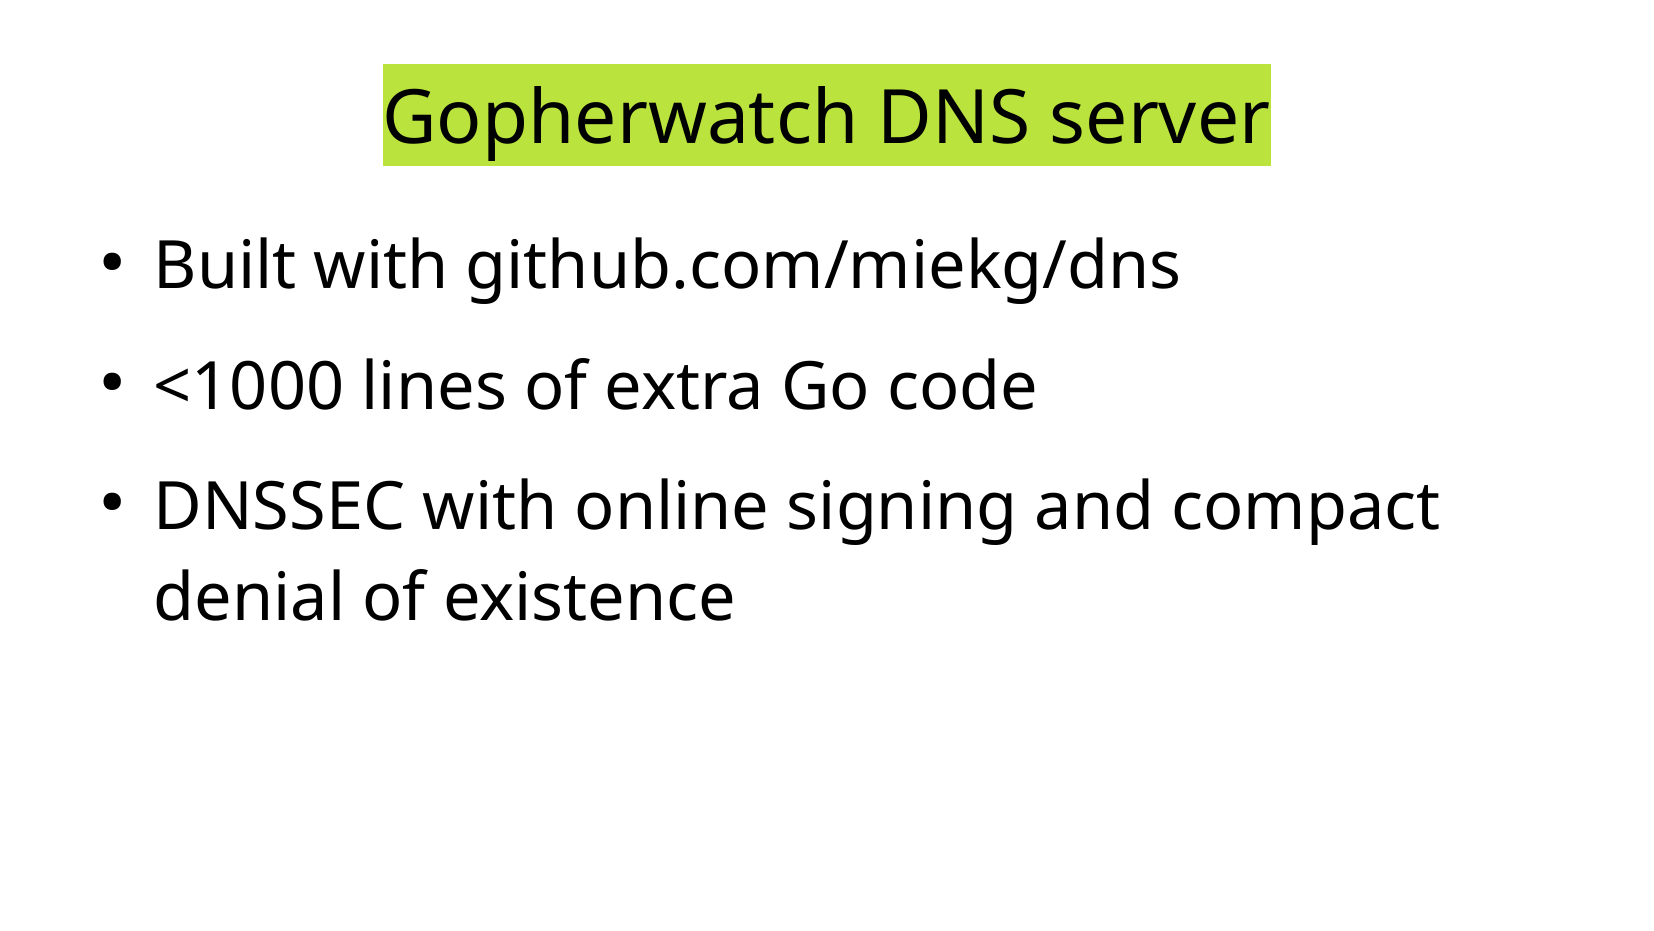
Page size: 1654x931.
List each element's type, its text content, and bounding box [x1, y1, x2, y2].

title Gopherwatch DNS server [82, 37, 1571, 193]
list Built with github.com/miekg/dns <1000 lines of extra Go code DNSSEC with online signing and compact denial of existence [82, 217, 1571, 758]
